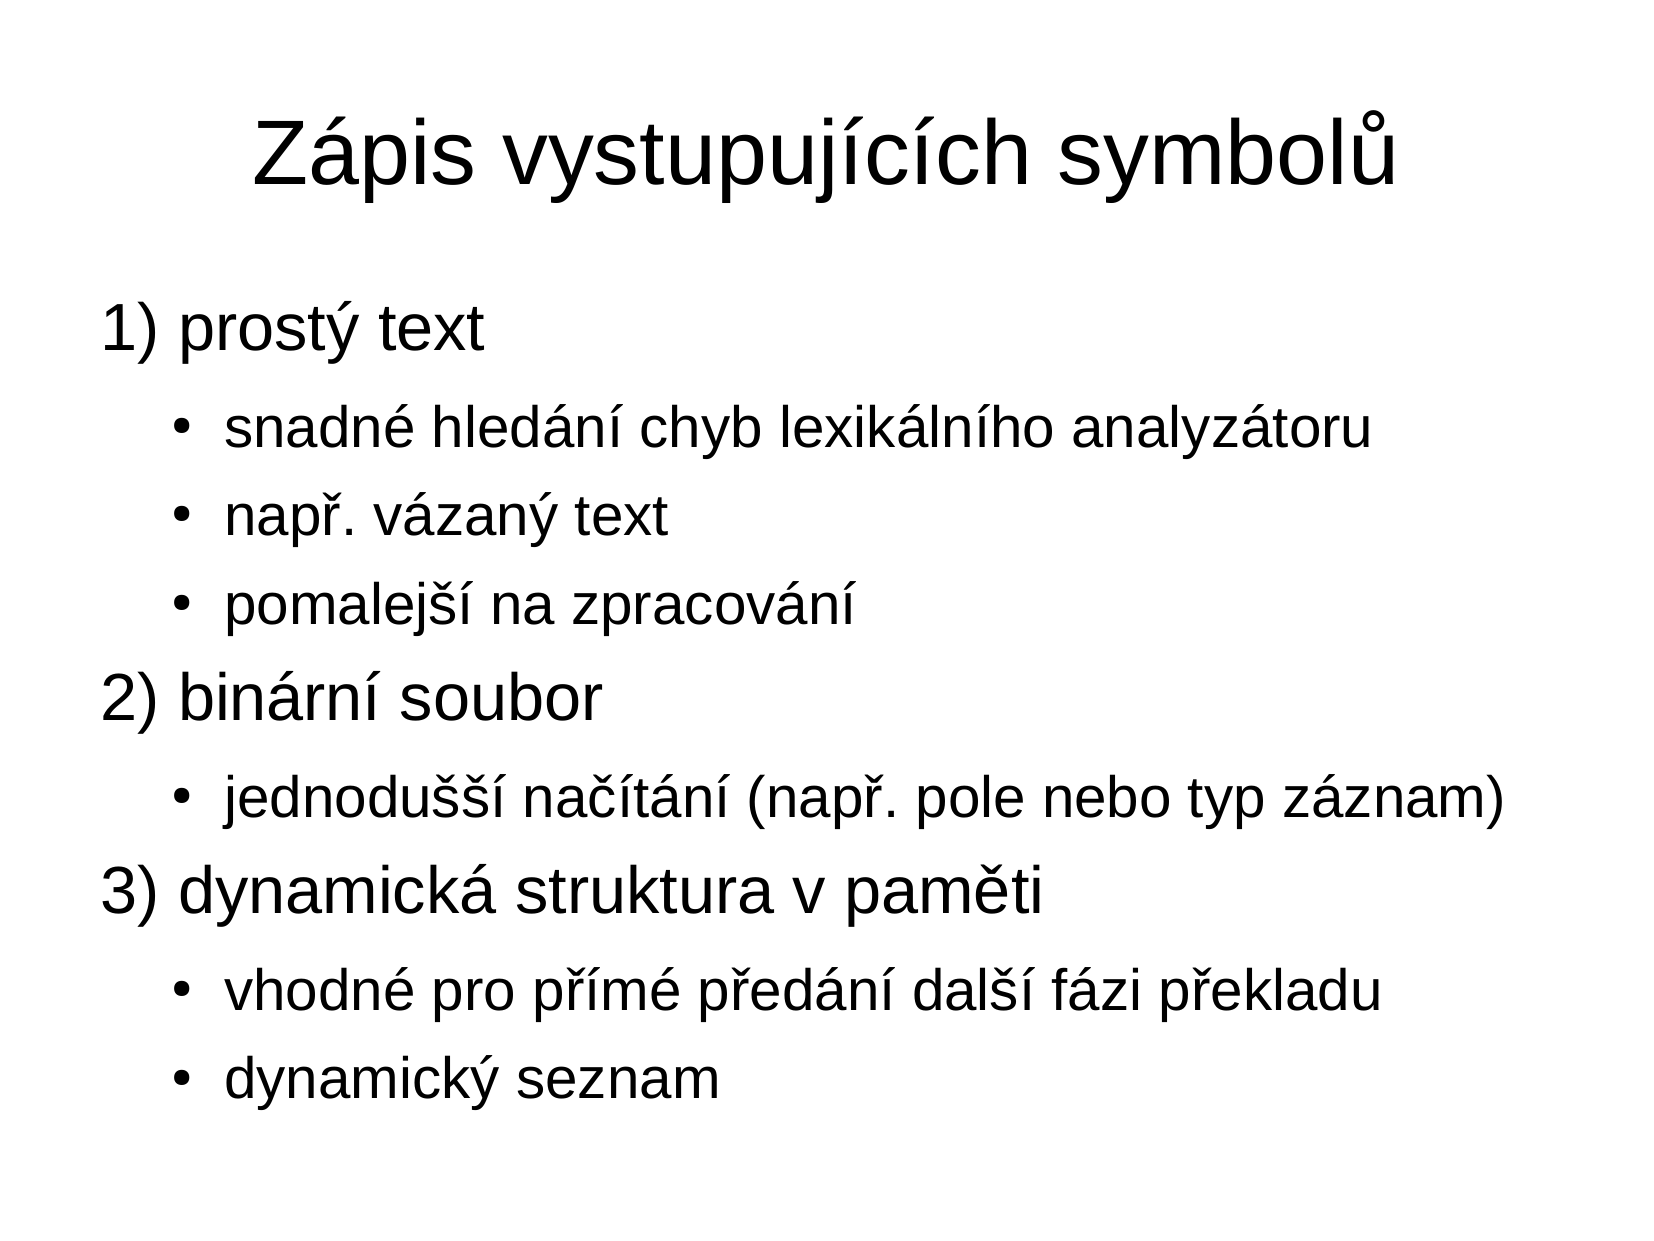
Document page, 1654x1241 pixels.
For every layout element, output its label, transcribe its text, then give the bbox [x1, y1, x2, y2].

title Zápis vystupujících symbolů [82, 56, 1571, 250]
list prostý text snadné hledání chyb lexikálního analyzátoru např. vázaný text pomalejší na zpracování binární soubor jednodušší načítání (např. pole nebo typ záznam) dynamická struktura v paměti vhodné pro přímé předání další fázi překladu dynamický seznam [82, 290, 1571, 1112]
